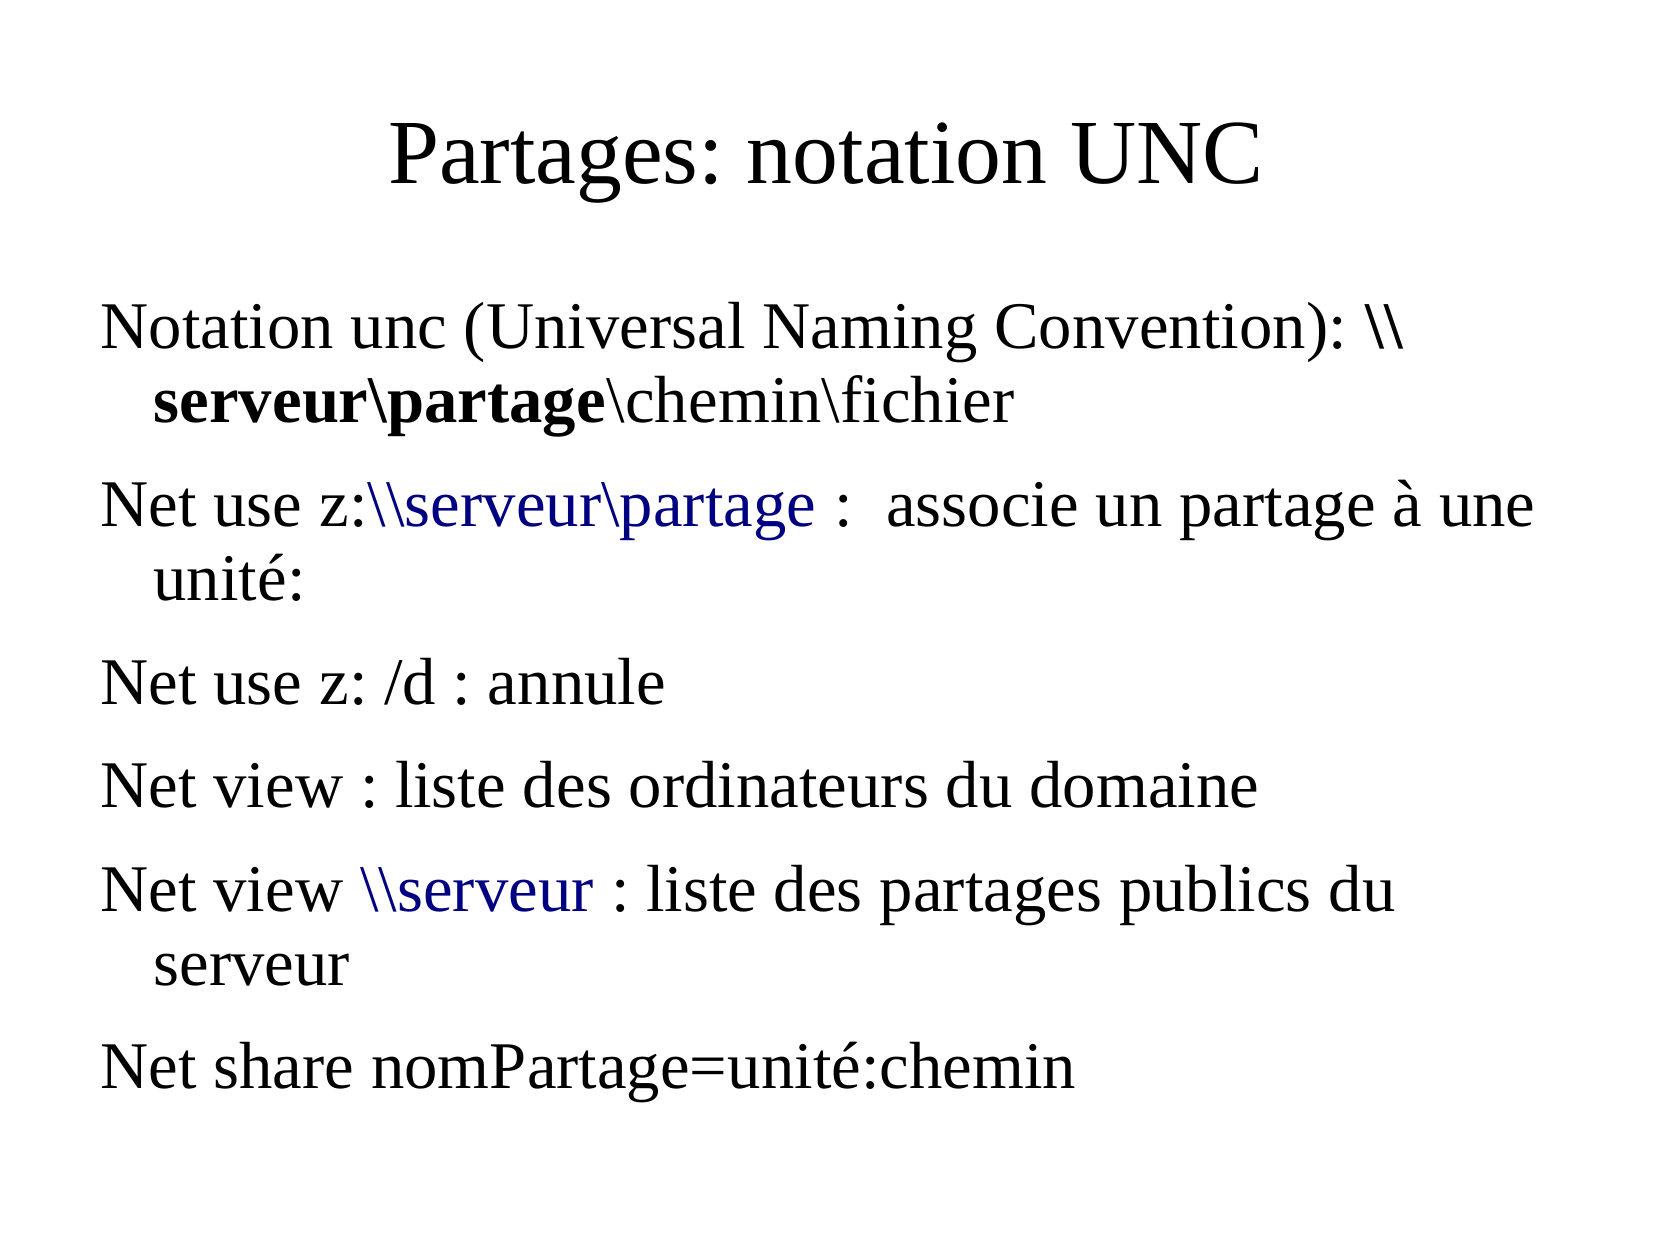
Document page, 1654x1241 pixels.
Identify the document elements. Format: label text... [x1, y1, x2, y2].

title Partages: notation UNC [82, 27, 1571, 279]
list Notation unc (Universal Naming Convention): \\serveur\partage\chemin\fichier Net use z:\\serveur\partage : associe un partage à une unité: Net use z: /d : annule Net view : liste des ordinateurs du domaine Net view \\serveur : liste des partages publics du serveur Net share nomPartage=unité:chemin [82, 289, 1571, 1151]
